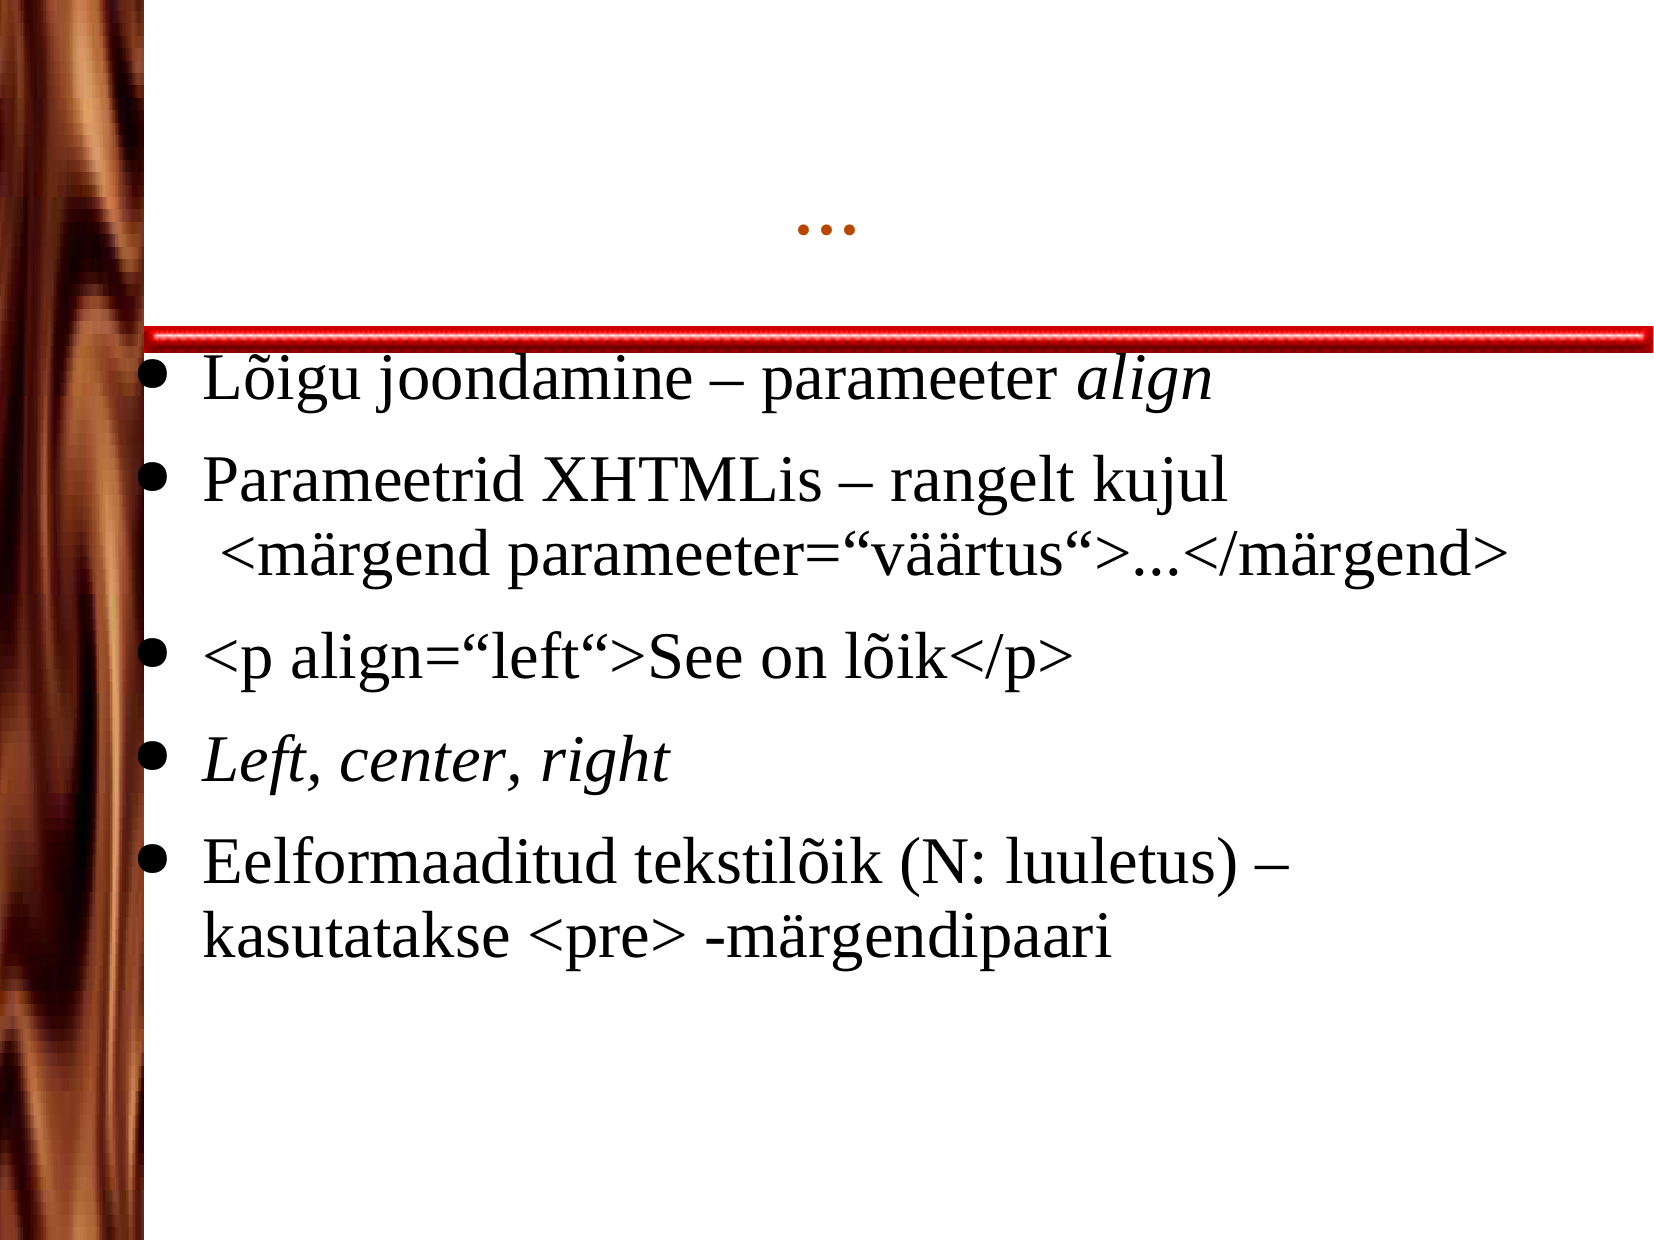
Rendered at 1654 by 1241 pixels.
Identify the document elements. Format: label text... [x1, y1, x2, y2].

list Lõigu joondamine – parameeter align Parameetrid XHTMLis – rangelt kujul <märgend parameeter=“väärtus“>...</märgend> <p align=“left“>See on lõik</p> Left, center, right Eelformaaditud tekstilõik (N: luuletus) – kasutatakse <pre> -märgendipaari [121, 344, 1533, 1126]
title ... [121, 100, 1533, 312]
picture [0, 0, 1654, 1240]
